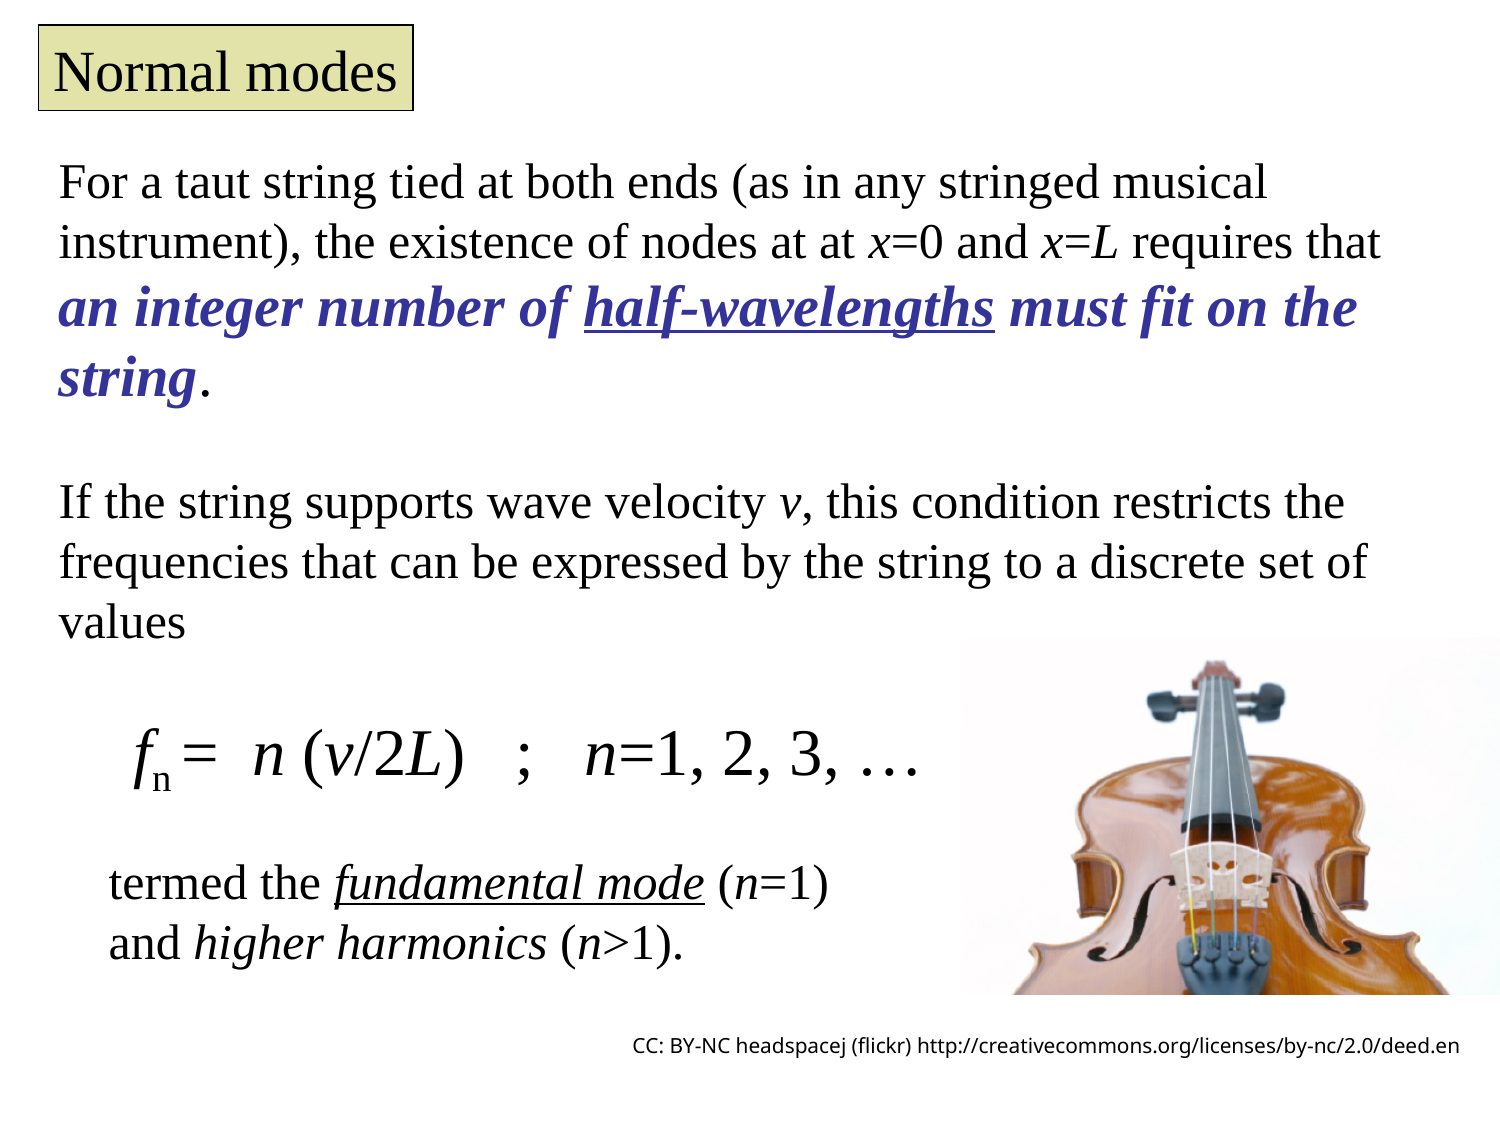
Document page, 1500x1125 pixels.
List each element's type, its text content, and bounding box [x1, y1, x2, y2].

text_box Normal modes [38, 24, 414, 111]
text_box For a taut string tied at both ends (as in any stringed musical instrument), the existence of nodes at at x=0 and x=L requires that an integer number of half-wavelengths must fit on the string. If the string supports wave velocity v, this condition restricts the frequencies that can be expressed by the string to a discrete set of values fn = n (v/2L) ; n=1, 2, 3, … termed the fundamental mode (n=1) and higher harmonics (n>1). [43, 140, 1457, 978]
picture [964, 637, 1500, 995]
text_box CC: BY-NC headspacej (flickr) http://creativecommons.org/licenses/by-nc/2.0/deed.en [617, 1025, 1475, 1066]
